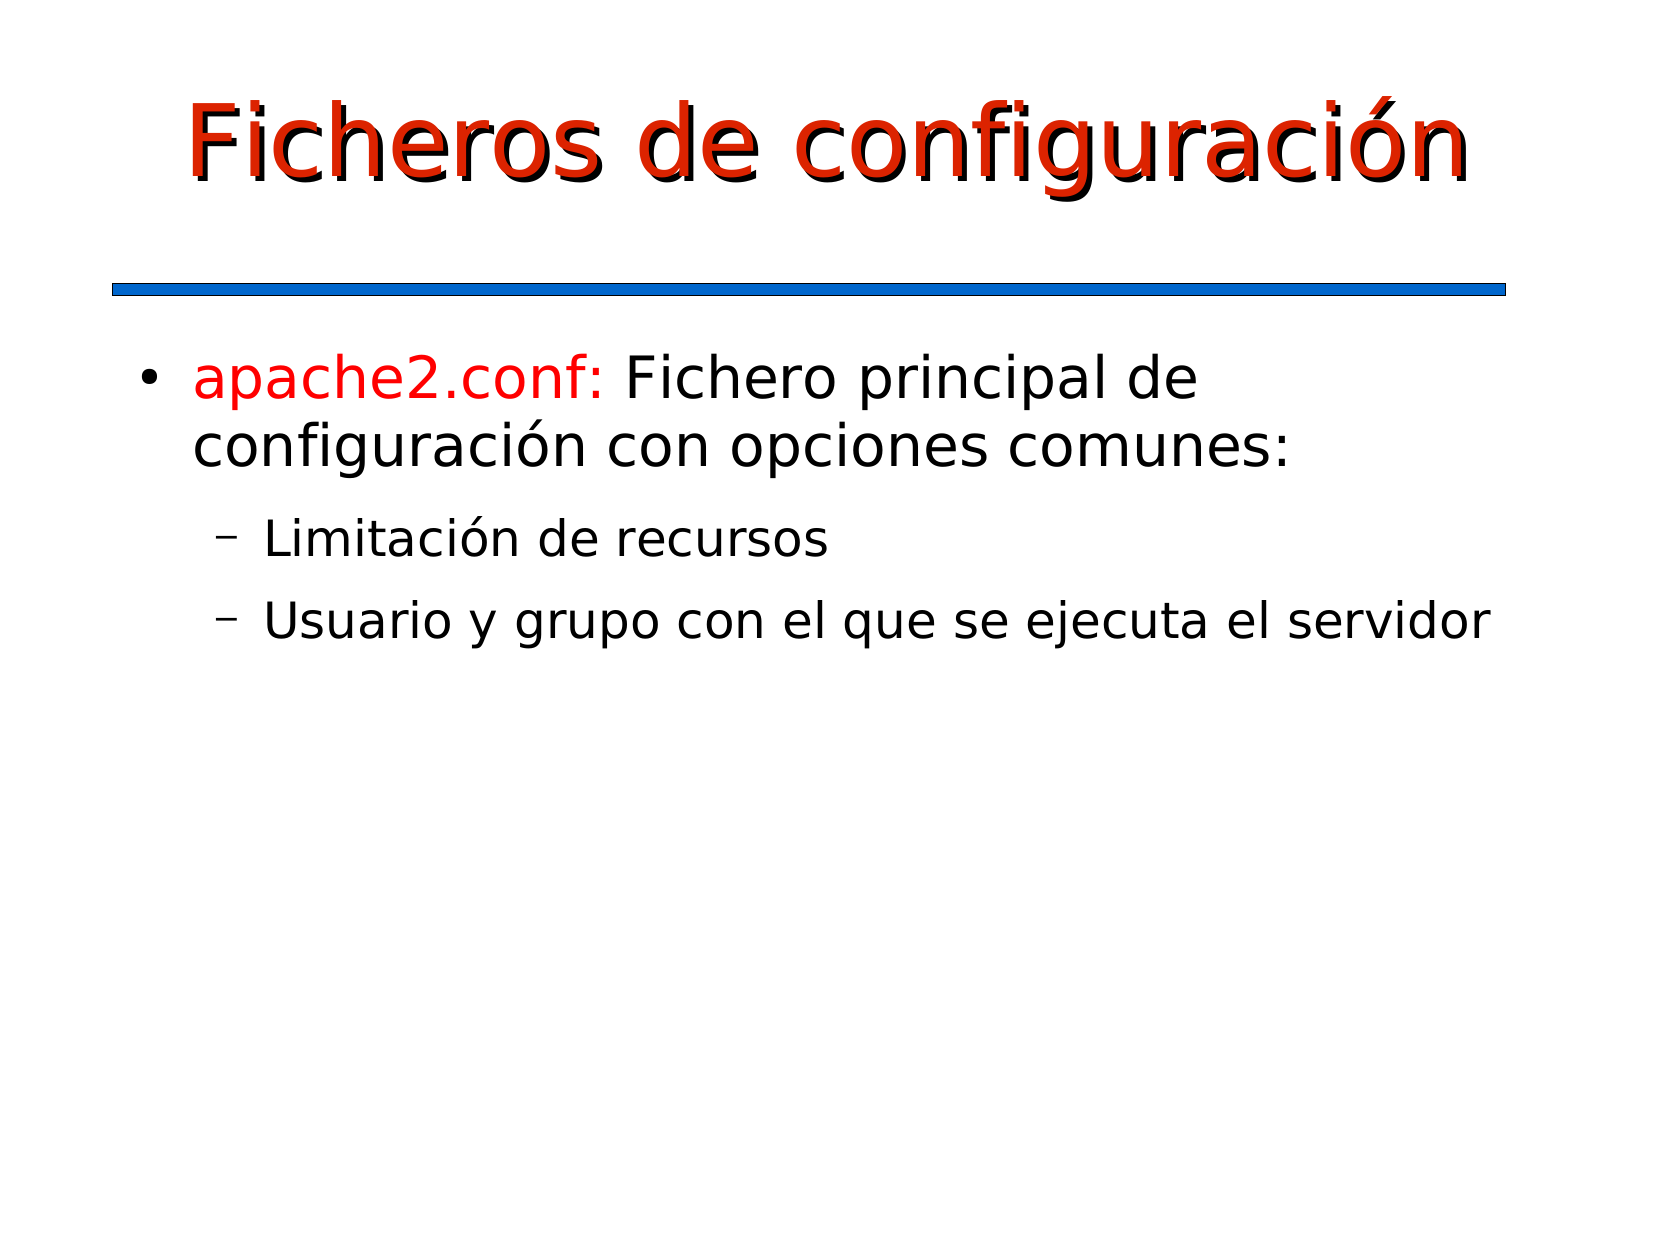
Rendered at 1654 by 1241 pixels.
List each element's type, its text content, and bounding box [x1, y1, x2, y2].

title Ficheros de configuración [121, 37, 1534, 246]
list apache2.conf: Fichero principal de configuración con opciones comunes: Limitación de recursos Usuario y grupo con el que se ejecuta el servidor [121, 344, 1534, 1127]
